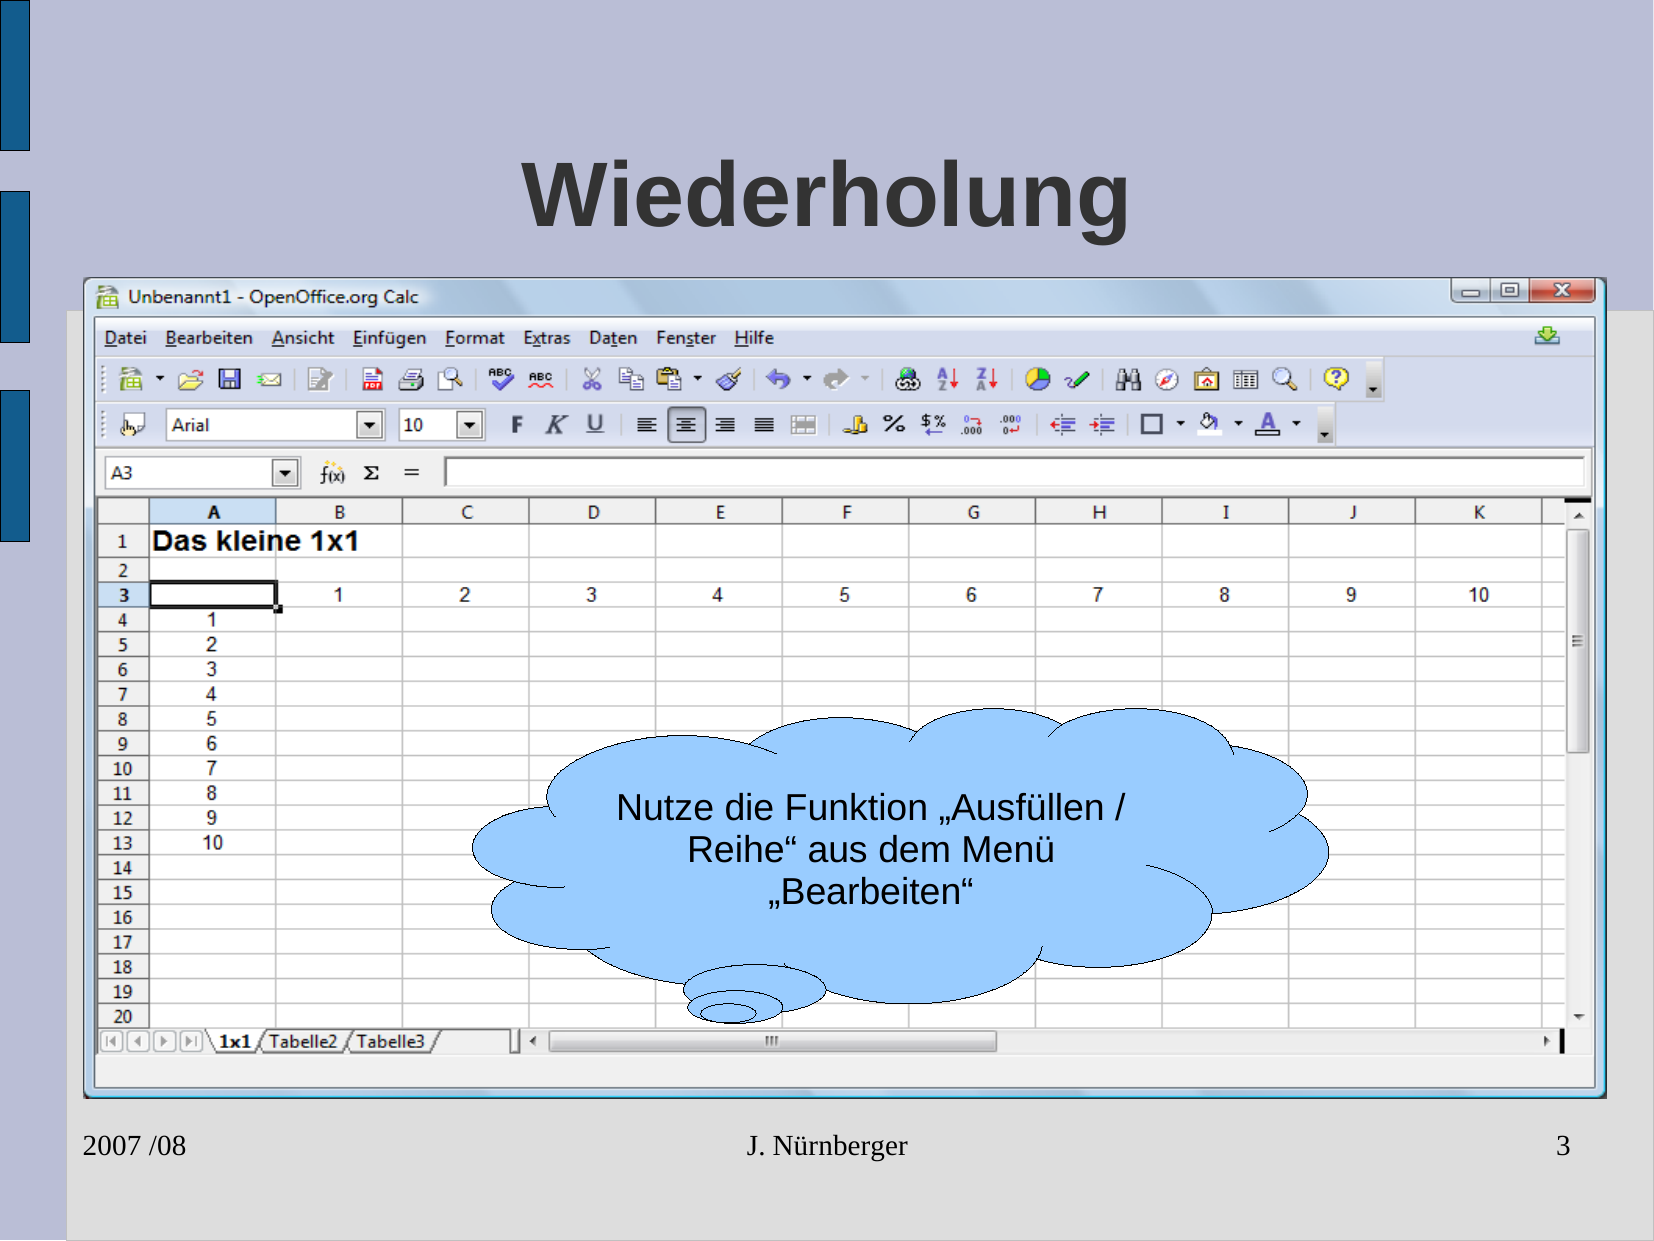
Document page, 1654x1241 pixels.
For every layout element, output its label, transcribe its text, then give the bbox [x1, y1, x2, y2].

text_box Nutze die Funktion „Ausfüllen / Reihe“ aus dem Menü „Bearbeiten“ [472, 708, 1329, 1024]
picture [83, 277, 1607, 1099]
title Wiederholung [121, 91, 1534, 277]
